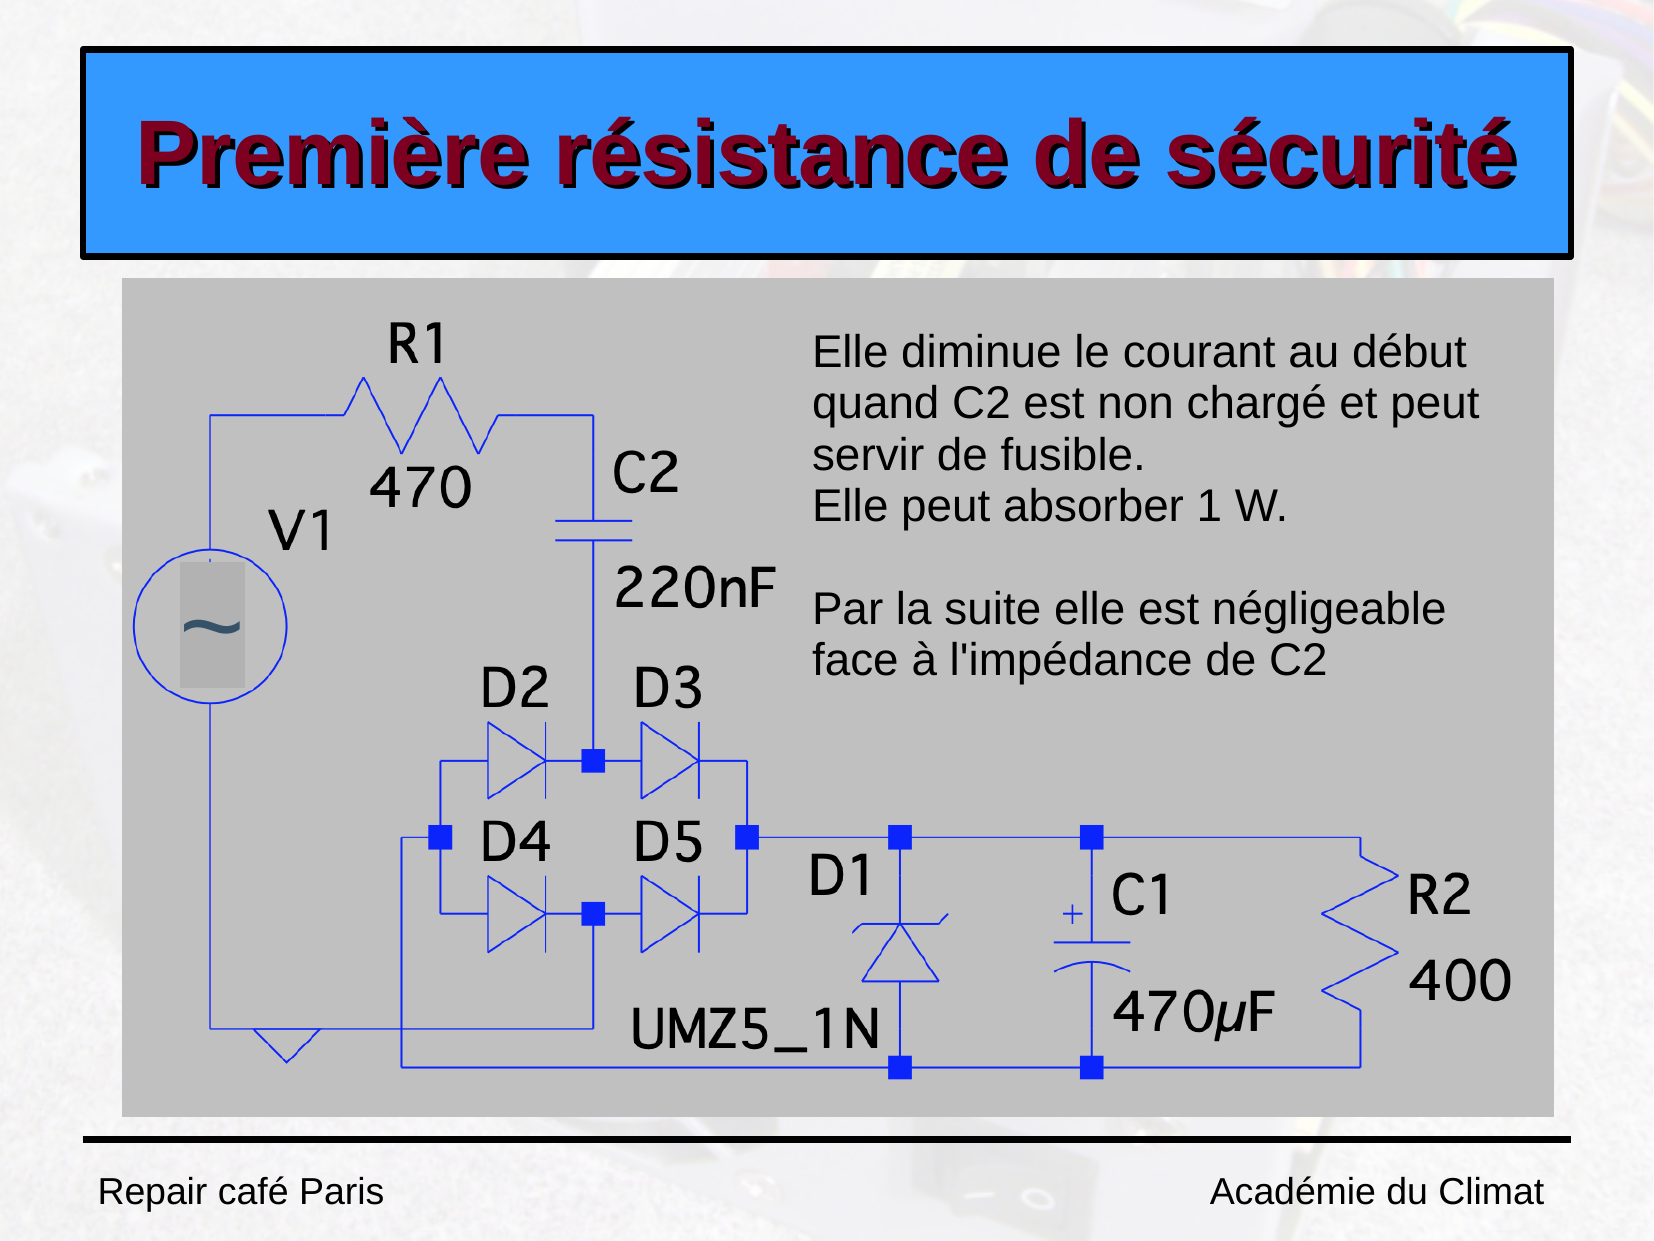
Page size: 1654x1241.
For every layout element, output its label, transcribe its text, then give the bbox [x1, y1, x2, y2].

title Première résistance de sécurité [82, 49, 1571, 257]
text_box Elle diminue le courant au début quand C2 est non chargé et peut servir de fusible. Elle peut absorber 1 W. Par la suite elle est négligeable face à l'impédance de C2 [797, 318, 1508, 693]
text_box Repair café Paris Académie du Climat [82, 1163, 1571, 1220]
picture [0, 0, 1654, 1241]
text_box ~ [147, 555, 278, 696]
